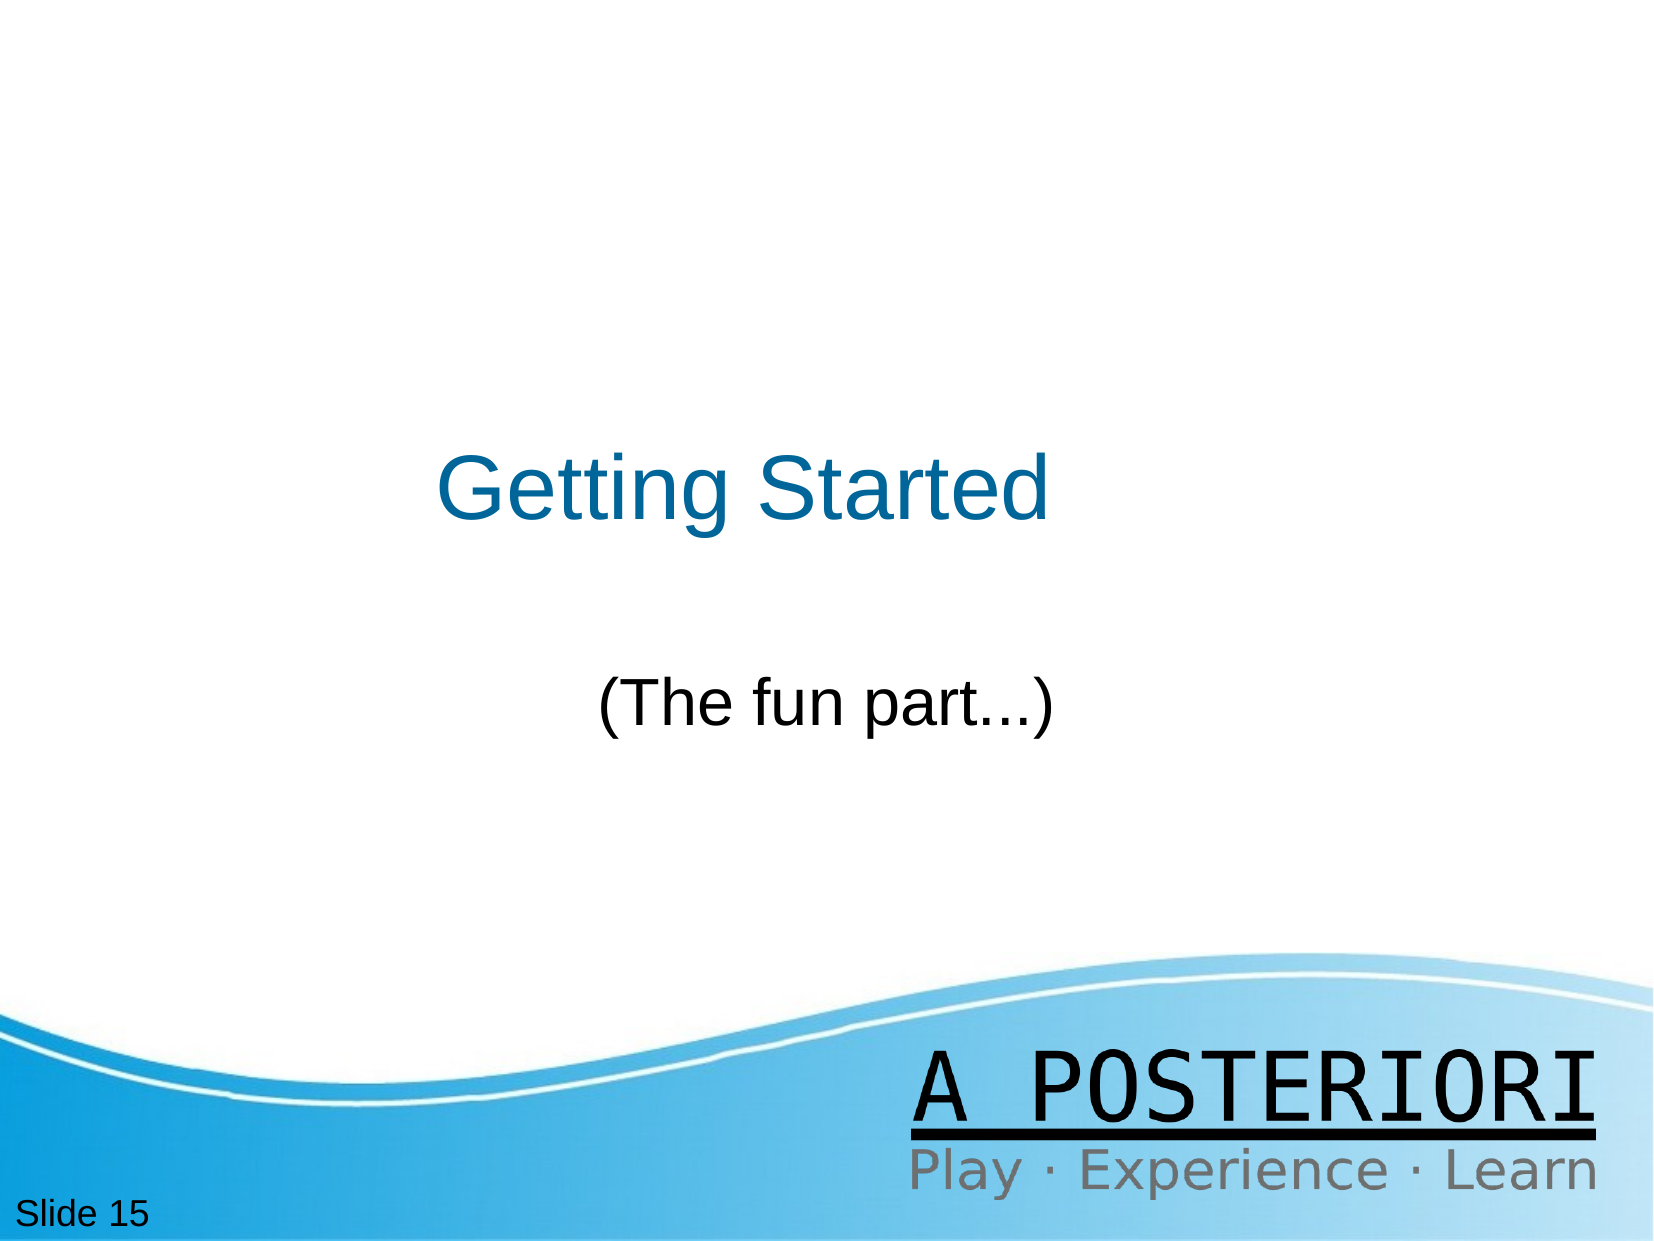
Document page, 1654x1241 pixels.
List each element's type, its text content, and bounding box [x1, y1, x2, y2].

list (The fun part...) [82, 665, 1571, 1010]
picture [0, 952, 1654, 1241]
title Getting Started [0, 384, 1489, 592]
